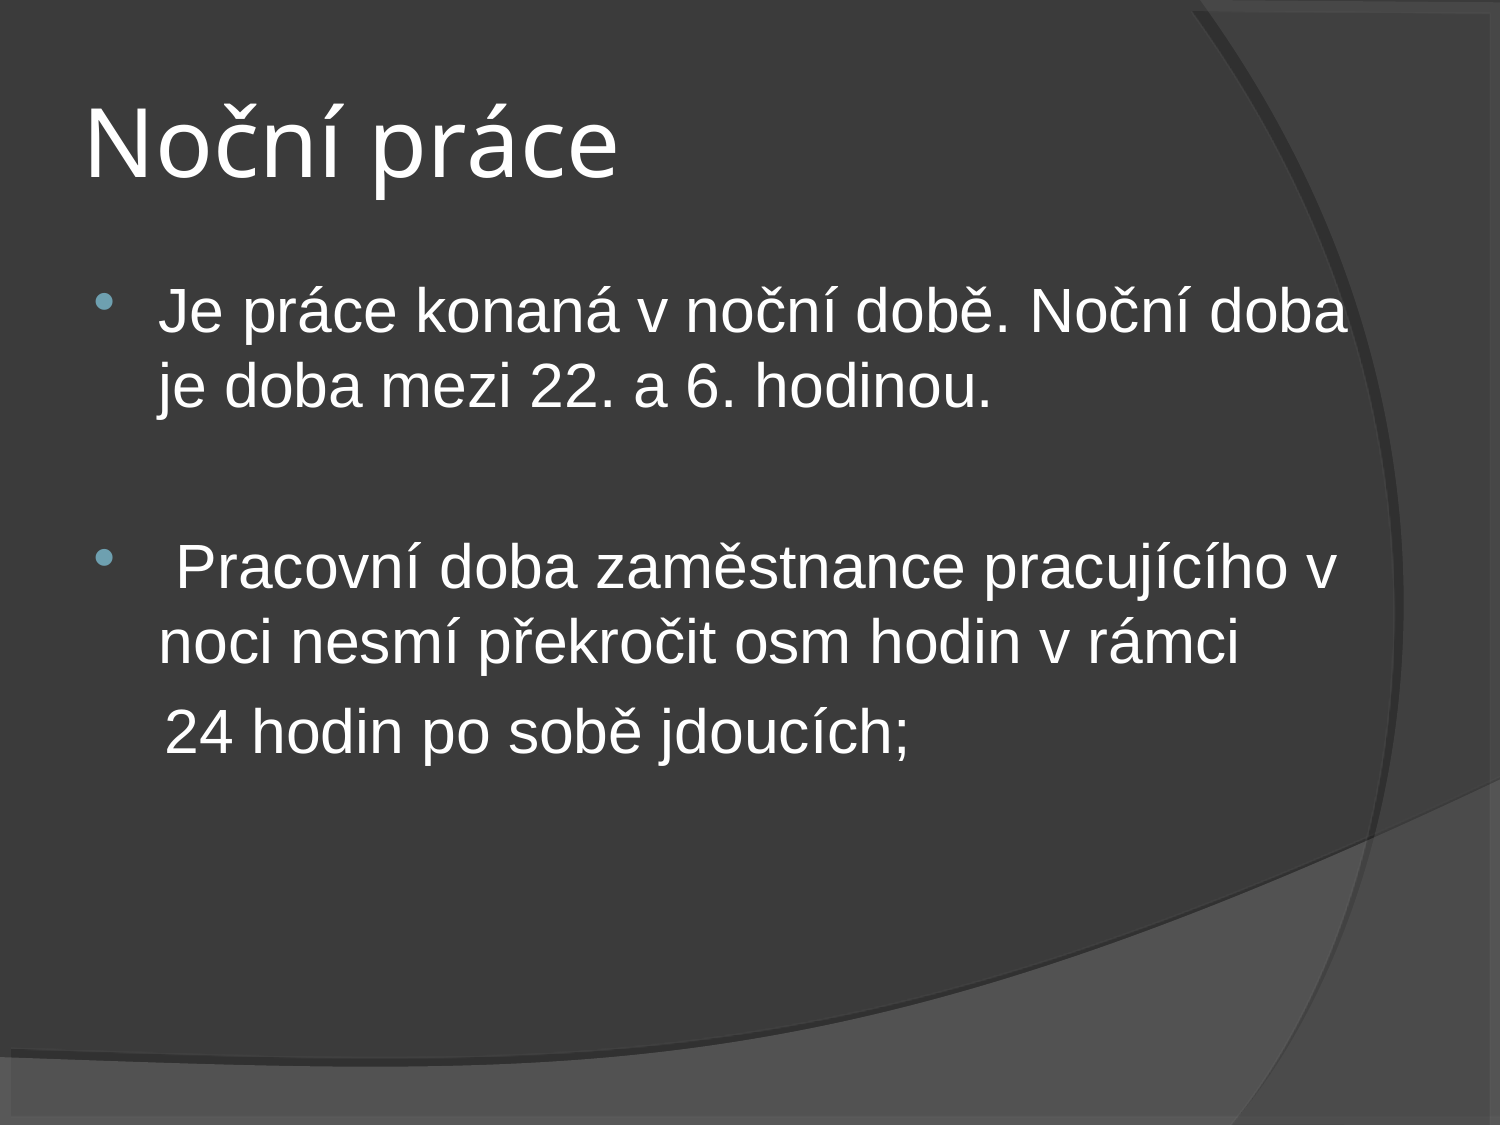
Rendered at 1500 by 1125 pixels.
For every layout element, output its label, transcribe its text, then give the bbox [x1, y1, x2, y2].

list Je práce konaná v noční době. Noční doba je doba mezi 22. a 6. hodinou. Pracovní doba zaměstnance pracujícího v noci nesmí překročit osm hodin v rámci 24 hodin po sobě jdoucích; [74, 262, 1430, 1079]
title Noční práce [74, 45, 1300, 233]
